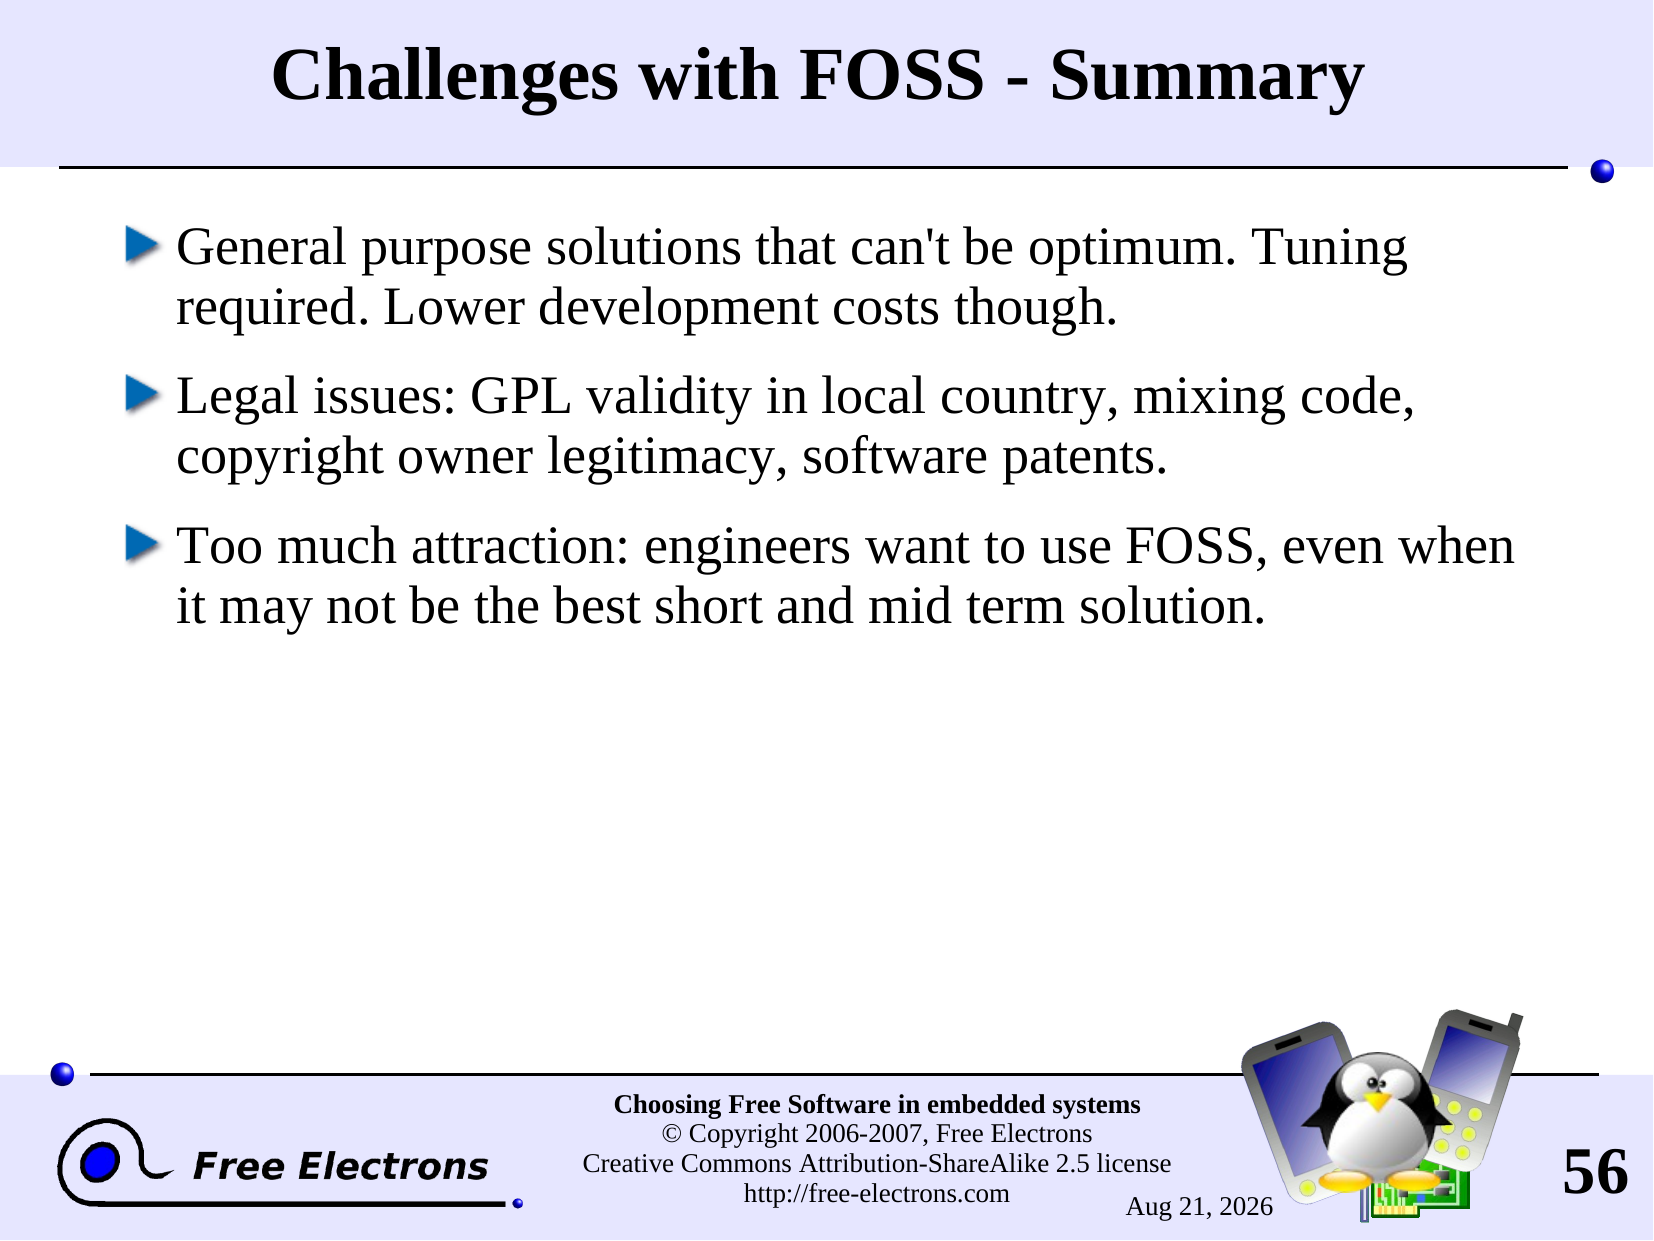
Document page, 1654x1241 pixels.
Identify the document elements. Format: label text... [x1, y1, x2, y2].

list General purpose solutions that can't be optimum. Tuning required. Lower development costs though. Legal issues: GPL validity in local country, mixing code, copyright owner legitimacy, software patents. Too much attraction: engineers want to use FOSS, even when it may not be the best short and mid term solution. [105, 216, 1518, 1066]
picture [50, 1107, 527, 1216]
title Challenges with FOSS - Summary [33, 25, 1604, 124]
picture [1231, 1007, 1538, 1240]
